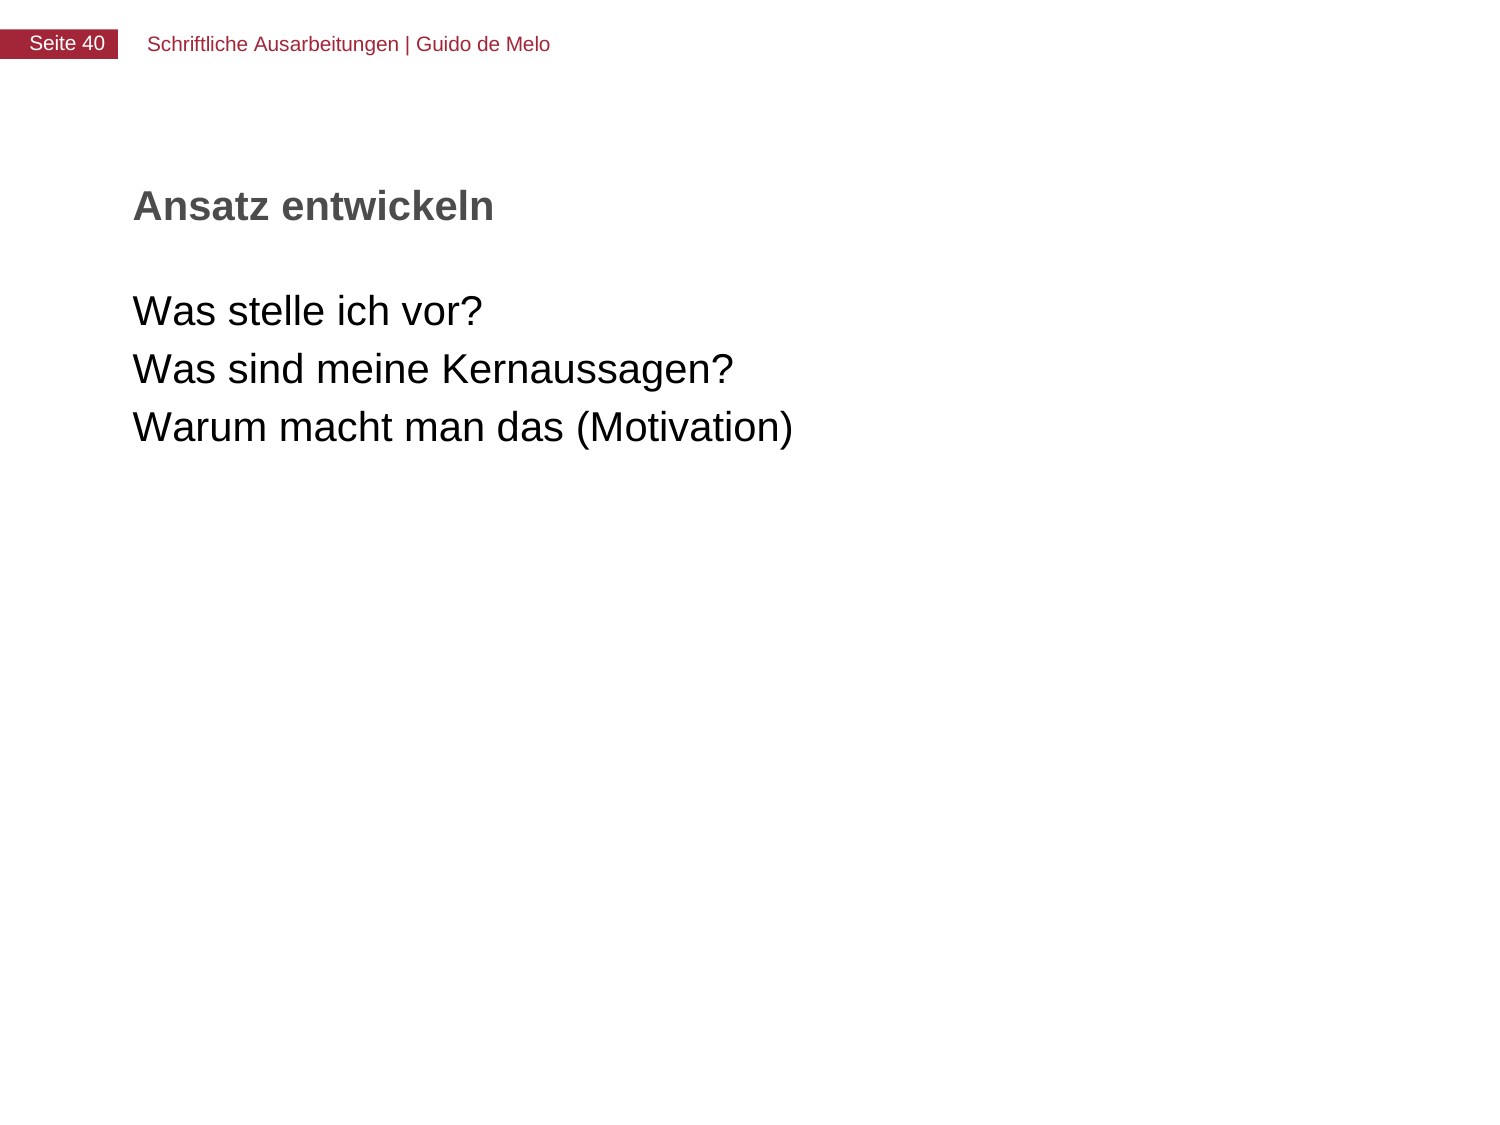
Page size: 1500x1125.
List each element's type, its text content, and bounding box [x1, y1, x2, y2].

list Was stelle ich vor? Was sind meine Kernaussagen? Warum macht man das (Motivation) [132, 287, 1371, 888]
title Ansatz entwickeln [132, 149, 1413, 258]
